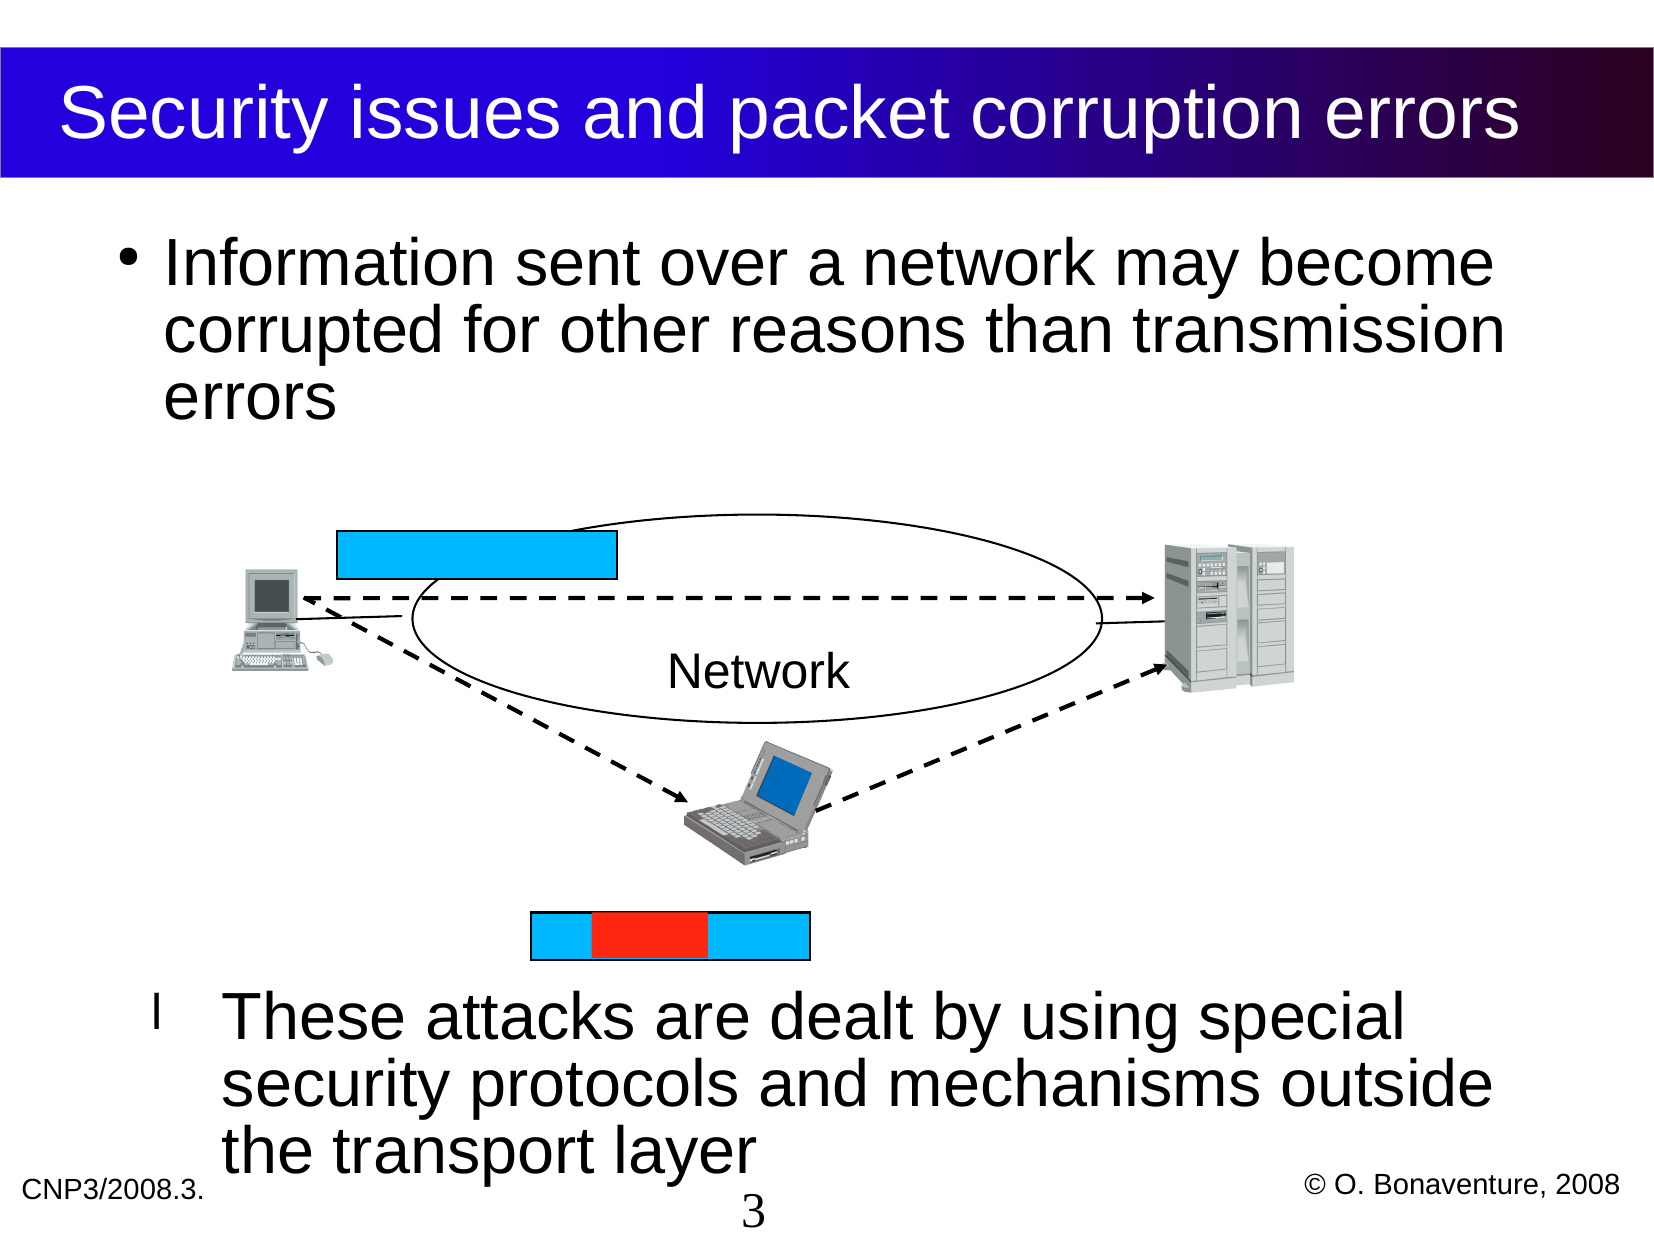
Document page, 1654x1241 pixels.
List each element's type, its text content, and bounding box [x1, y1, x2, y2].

picture [684, 741, 833, 867]
text_box © O. Bonaventure, 2008 [1552, 1170, 1622, 1201]
picture [232, 569, 334, 672]
text_box [337, 531, 617, 580]
list Information sent over a network may become corrupted for other reasons than transmission errors [116, 231, 1529, 1241]
picture [1162, 544, 1295, 693]
text_box These attacks are dealt by using special security protocols and mechanisms outside the transport layer [139, 985, 1552, 1241]
text_box CNP3/2008.3. [21, 1176, 116, 1212]
title Security issues and packet corruption errors [10, 6, 1535, 225]
text_box [531, 912, 810, 960]
text_box Network [660, 643, 857, 700]
